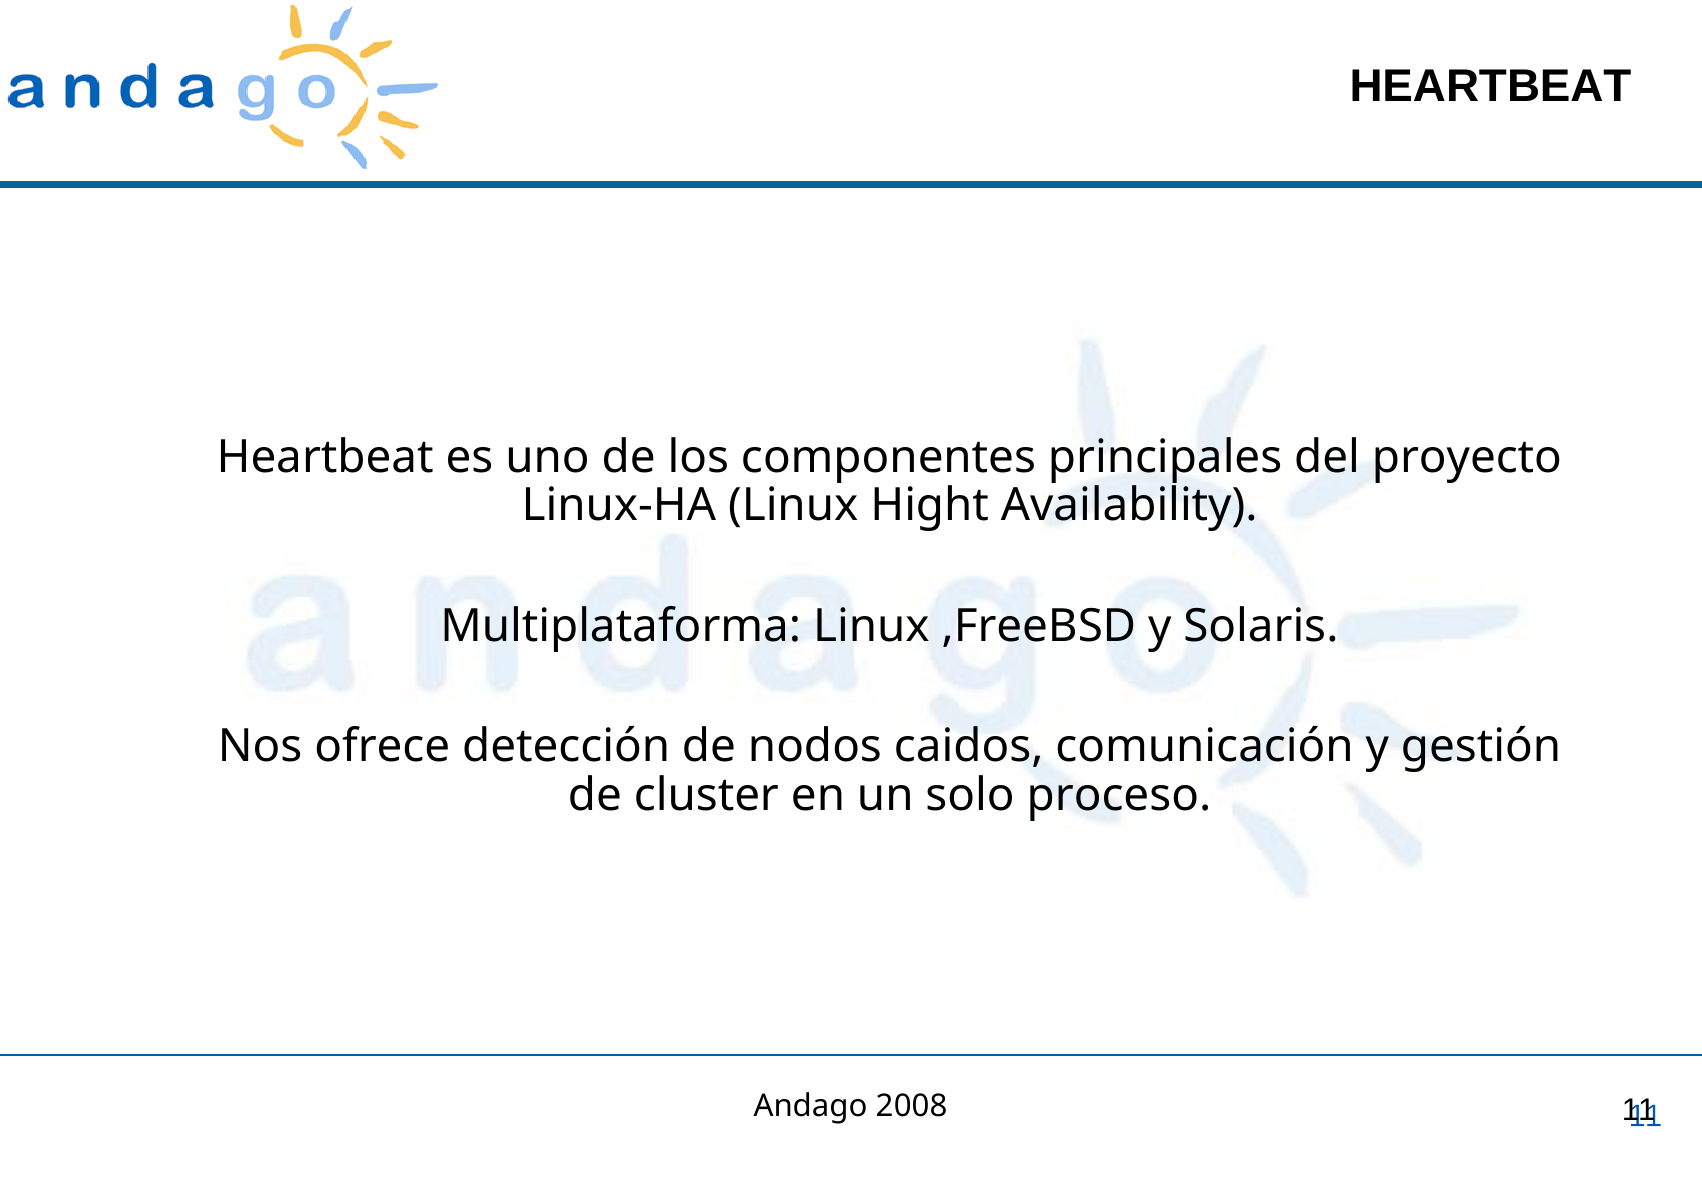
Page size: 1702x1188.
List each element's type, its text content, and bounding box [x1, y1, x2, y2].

picture [0, 0, 255, 175]
title HEARTBEAT [255, 0, 1702, 188]
subtitle Heartbeat es uno de los componentes principales del proyecto Linux-HA (Linux Hight Availability). Multiplataforma: Linux ,FreeBSD y Solaris. Nos ofrece detección de nodos caidos, comunicación y gestión de cluster en un solo proceso. [125, 270, 1572, 984]
